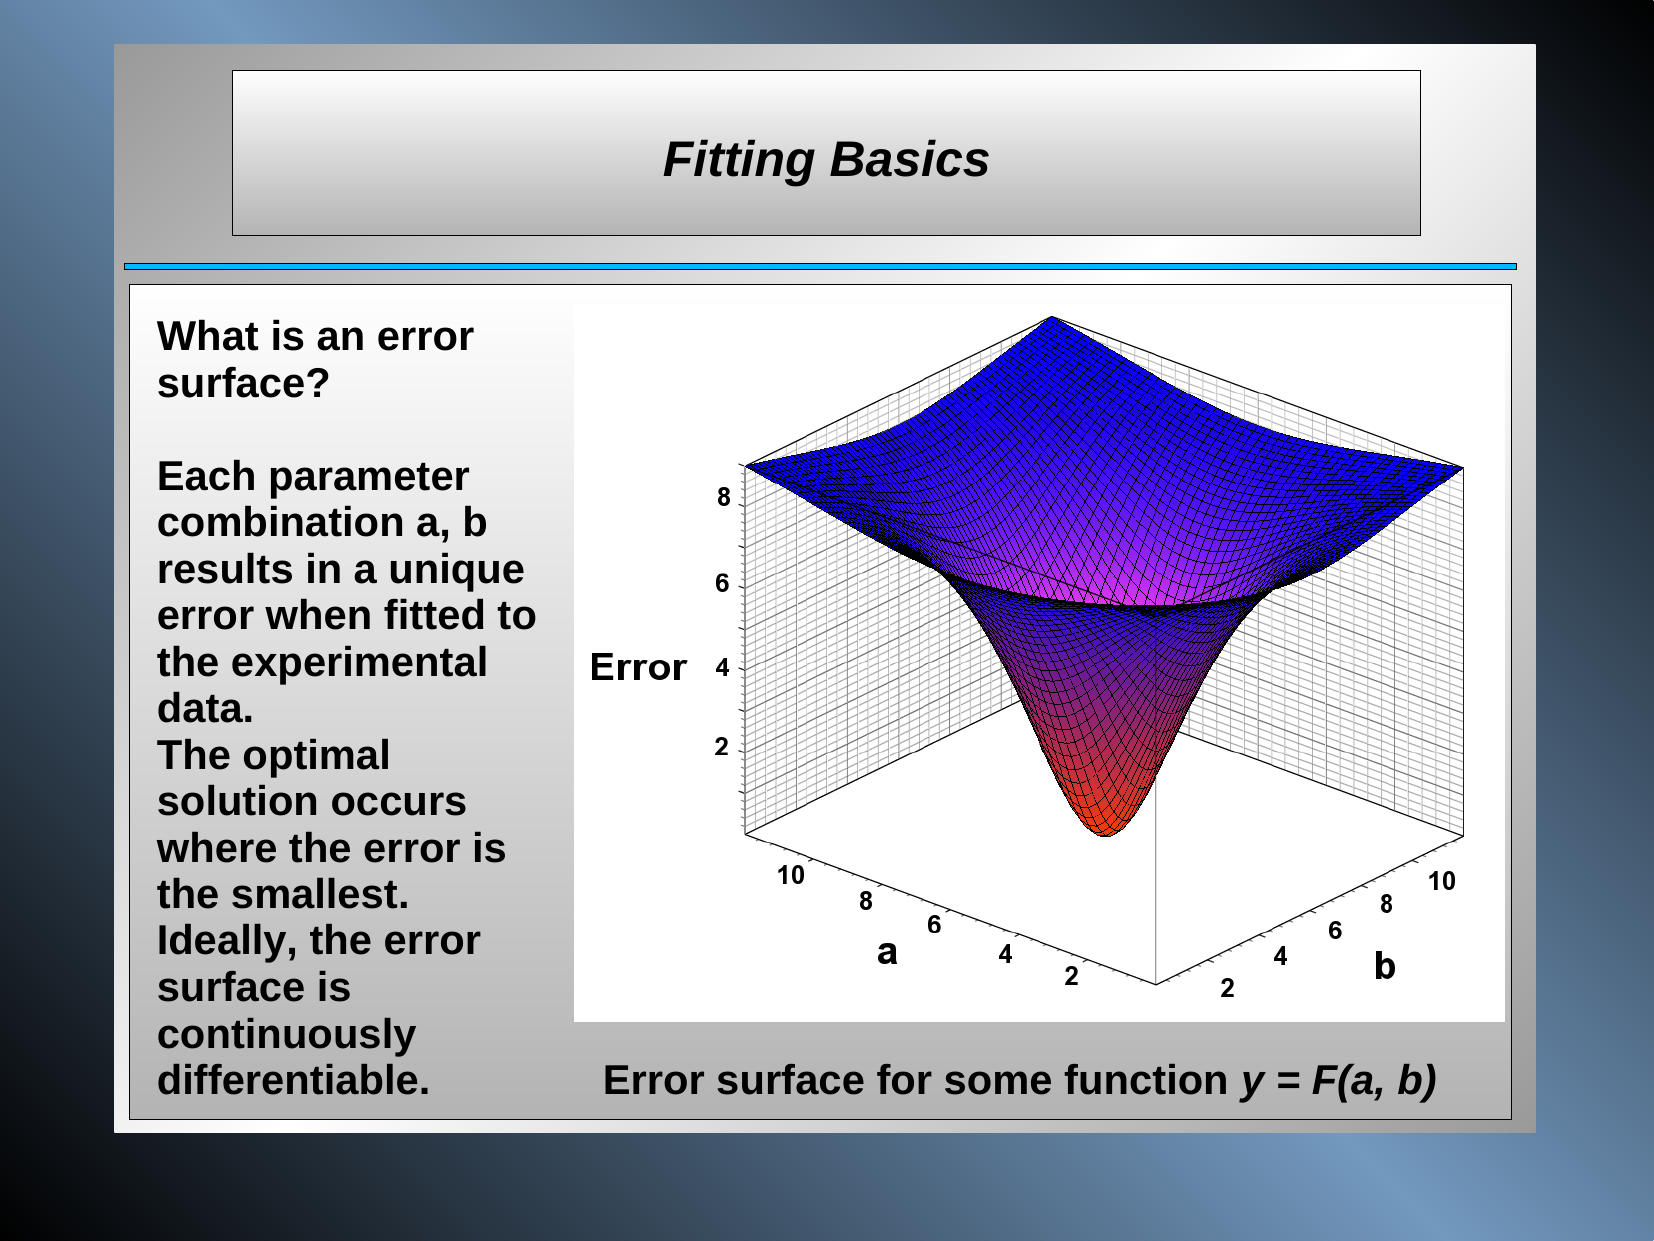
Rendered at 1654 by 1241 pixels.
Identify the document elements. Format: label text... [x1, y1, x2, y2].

picture [574, 304, 1505, 1022]
text_box Fitting Basics [397, 131, 1256, 194]
text_box What is an error surface? Each parameter combination a, b results in a unique error when fitted to the experimental data. The optimal solution occurs where the error is the smallest. Ideally, the error surface is continuously differentiable. Error surface for some function y = F(a, b) [156, 313, 1507, 1104]
text_box [232, 70, 1421, 236]
text_box [124, 263, 1517, 270]
text_box [129, 284, 1512, 1120]
